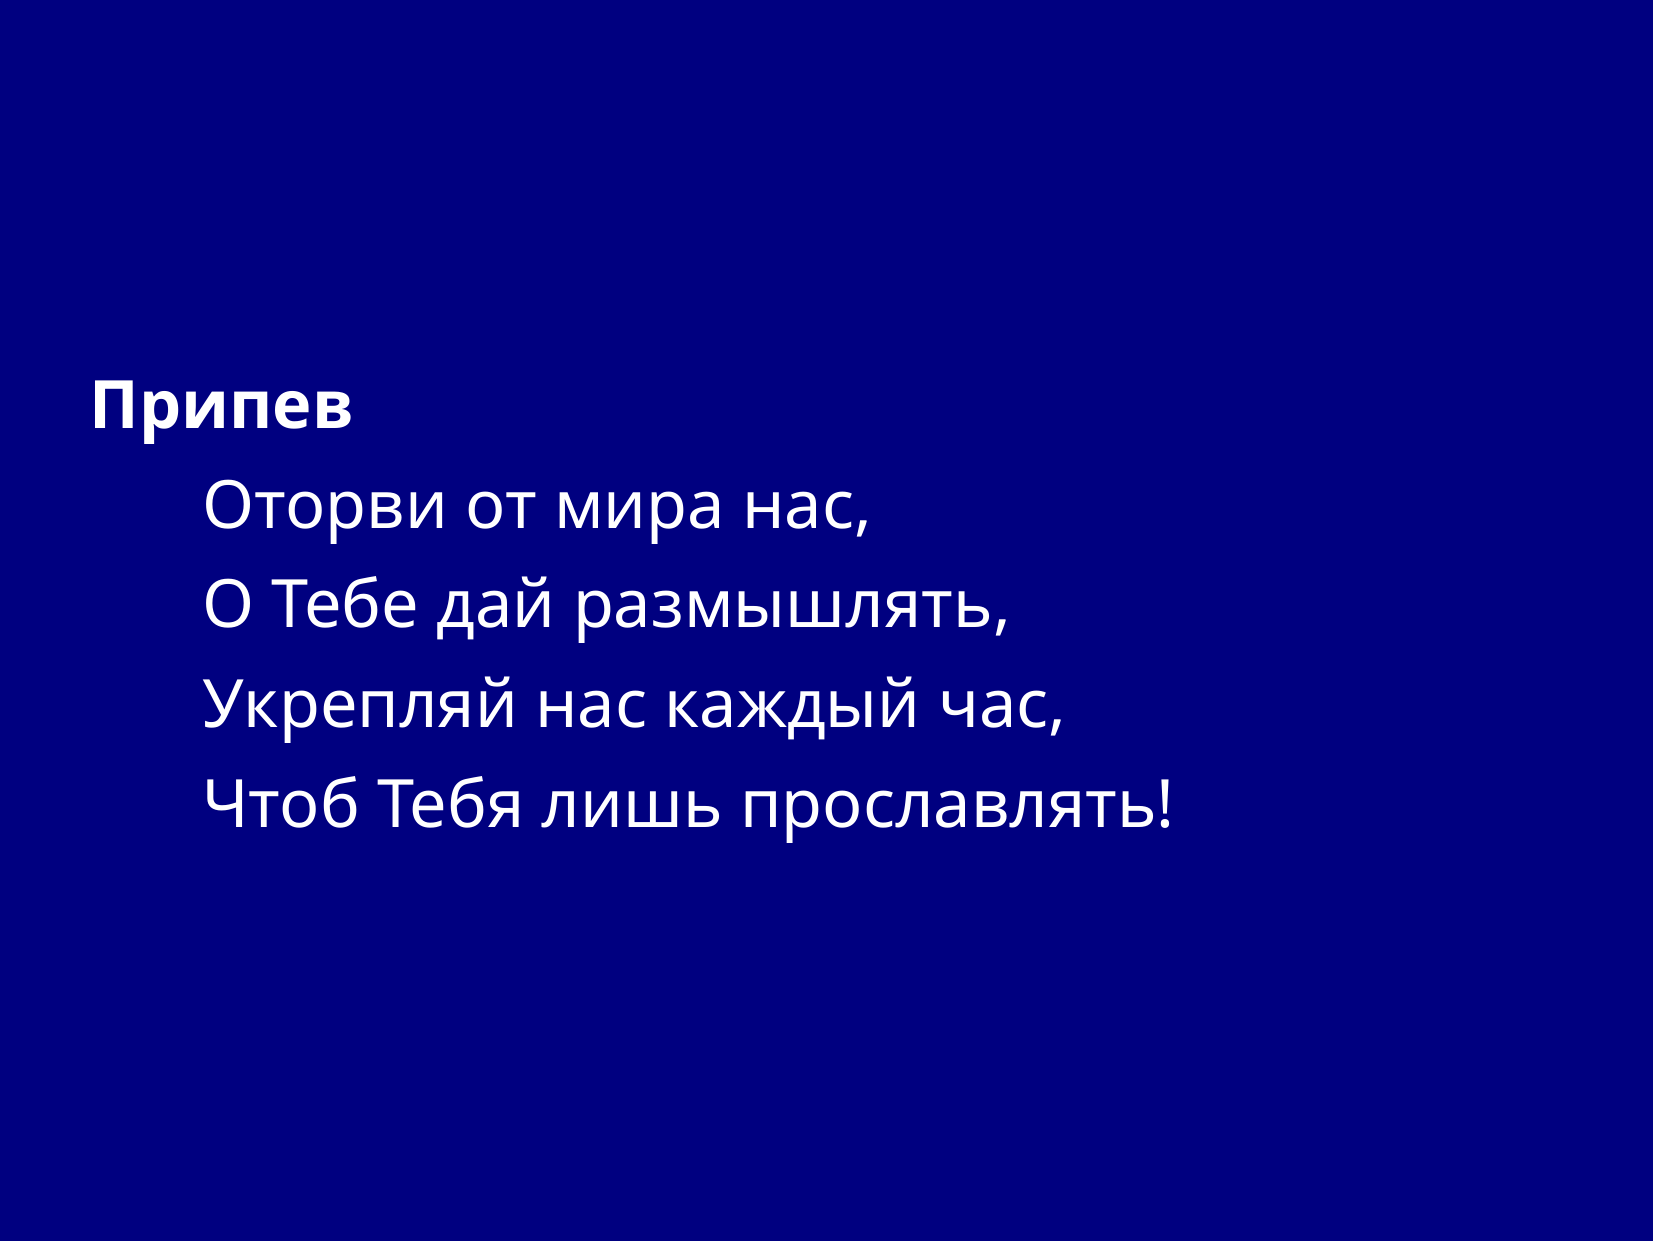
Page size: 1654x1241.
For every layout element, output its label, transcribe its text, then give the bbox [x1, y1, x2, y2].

text_box Припев Оторви от мира нас, О Тебе дай размышлять, Укрепляй нас каждый час, Чтоб Тебя лишь прославлять! [75, 150, 1576, 1163]
